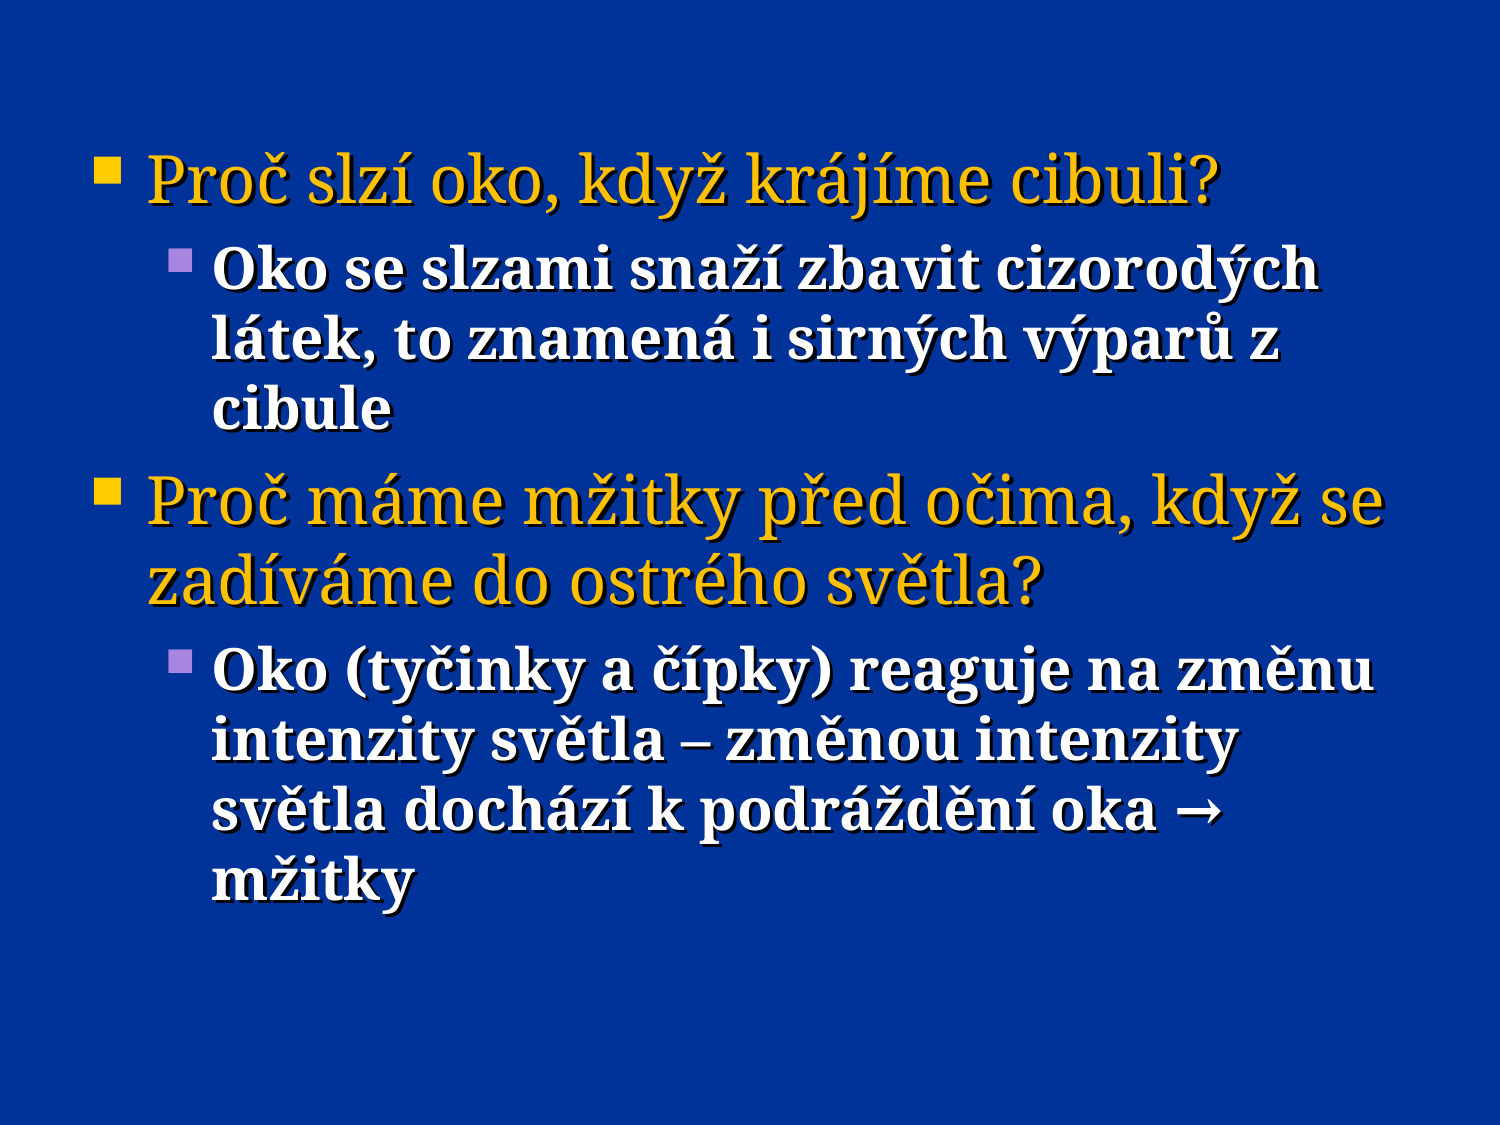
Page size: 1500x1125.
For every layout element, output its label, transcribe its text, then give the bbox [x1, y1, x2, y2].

list Proč slzí oko, když krájíme cibuli? Oko se slzami snaží zbavit cizorodých látek, to znamená i sirných výparů z cibule Proč máme mžitky před očima, když se zadíváme do ostrého světla? Oko (tyčinky a čípky) reaguje na změnu intenzity světla – změnou intenzity světla dochází k podráždění oka → mžitky [75, 128, 1426, 1006]
